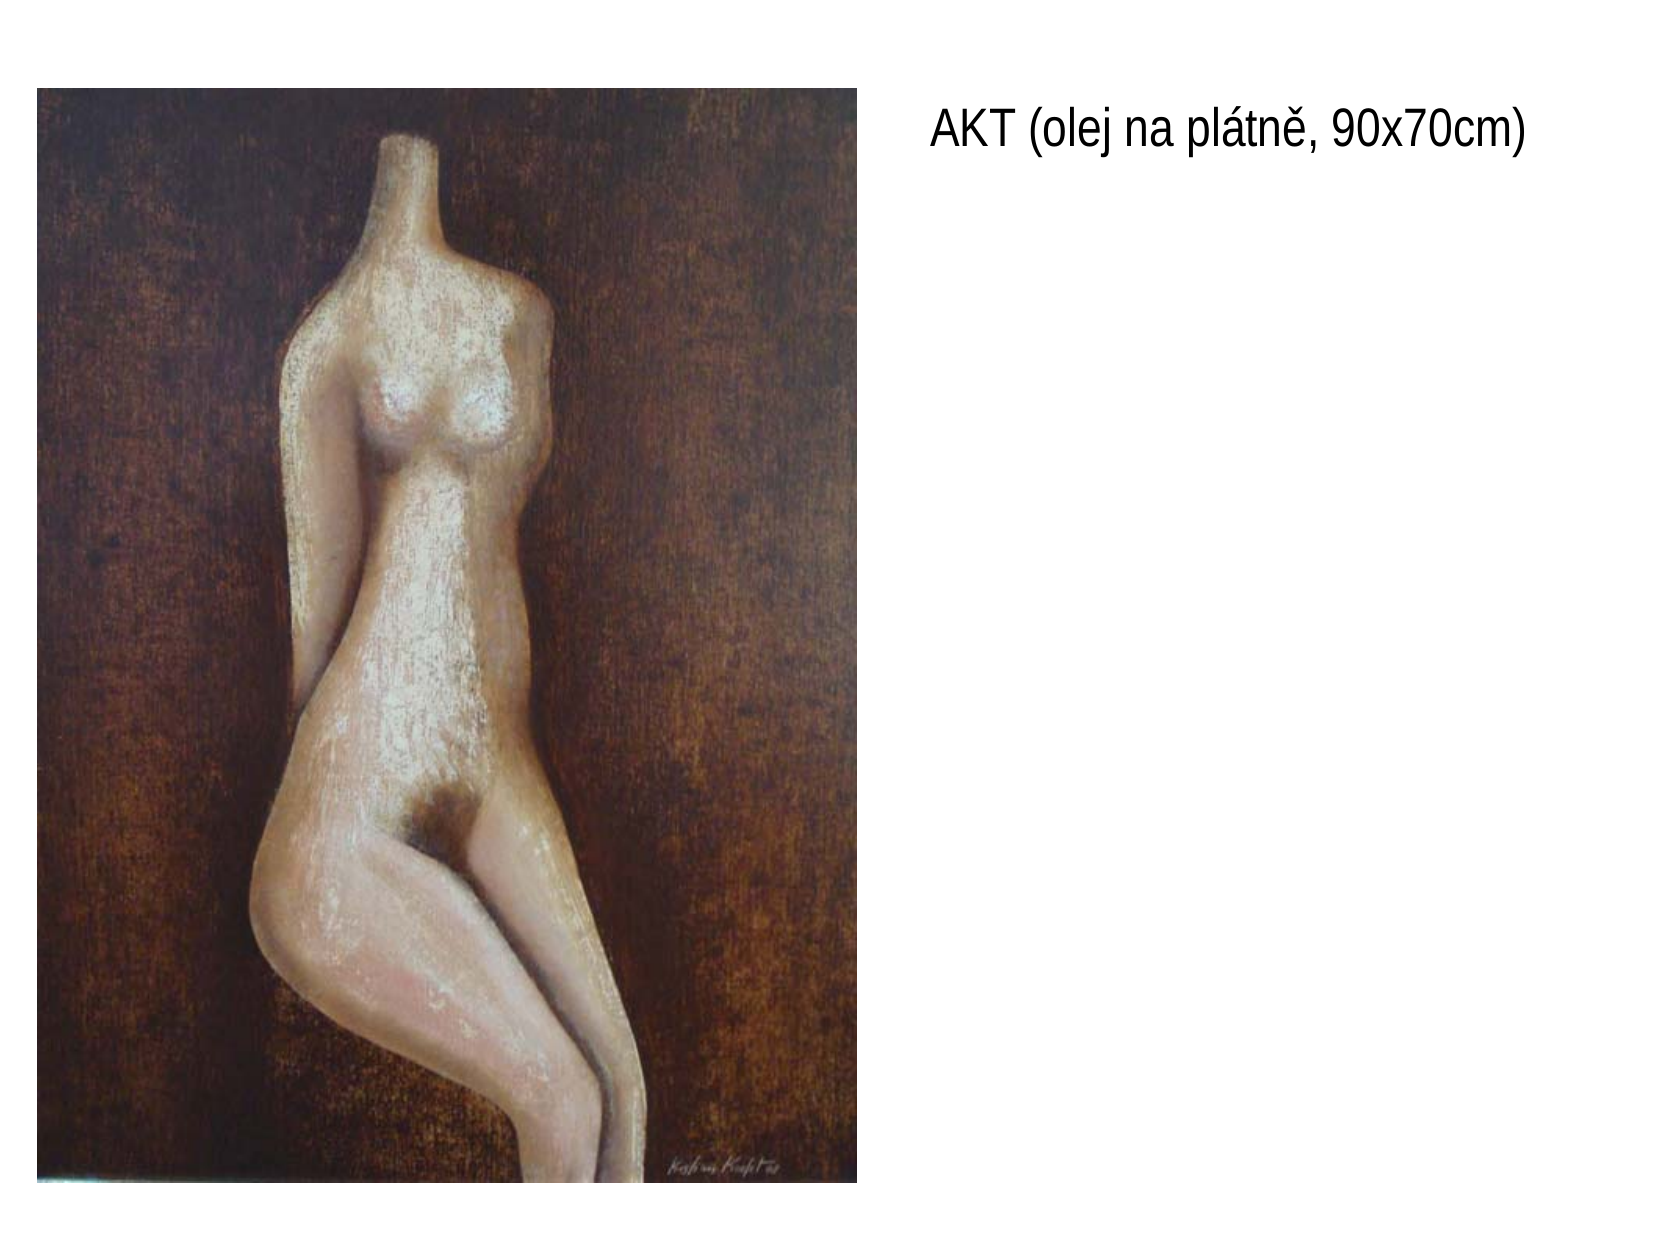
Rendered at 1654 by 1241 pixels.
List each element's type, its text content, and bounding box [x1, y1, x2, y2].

text_box AKT (olej na plátně, 90x70cm) [915, 88, 1565, 165]
picture [37, 88, 857, 1183]
